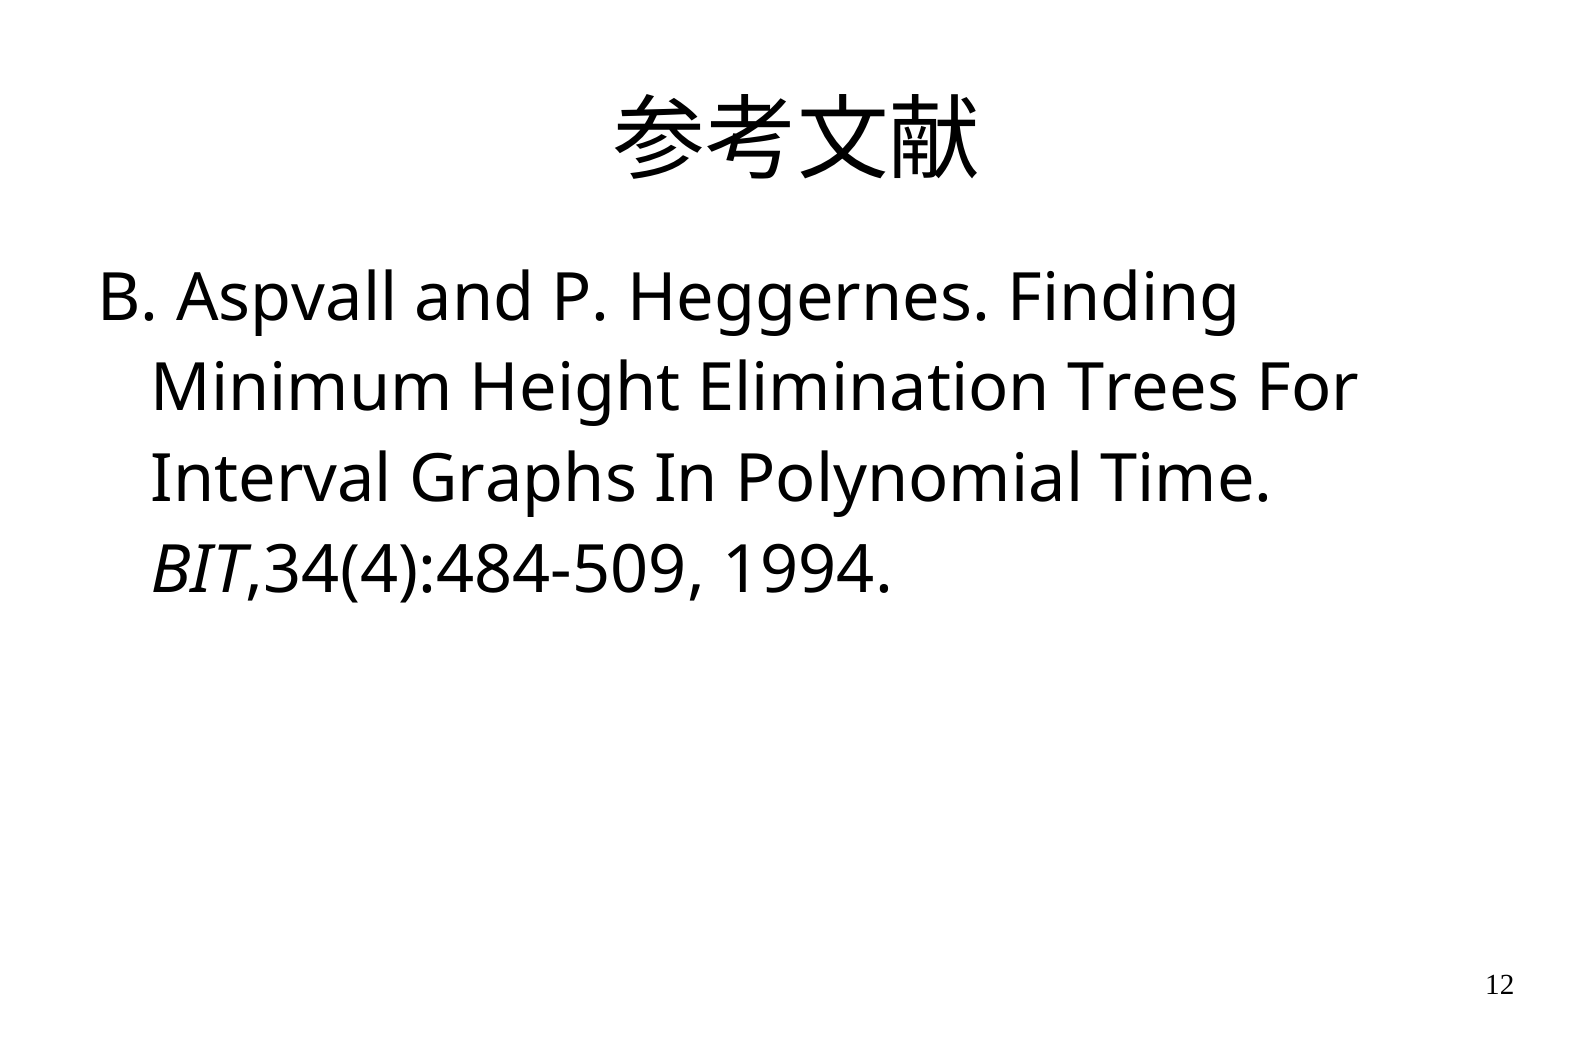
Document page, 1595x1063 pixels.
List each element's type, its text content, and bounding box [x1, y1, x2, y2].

title 参考文献 [79, 49, 1515, 213]
list B. Aspvall and P. Heggernes. Finding Minimum Height Elimination Trees For Interval Graphs In Polynomial Time. BIT,34(4):484-509, 1994. [79, 248, 1515, 936]
